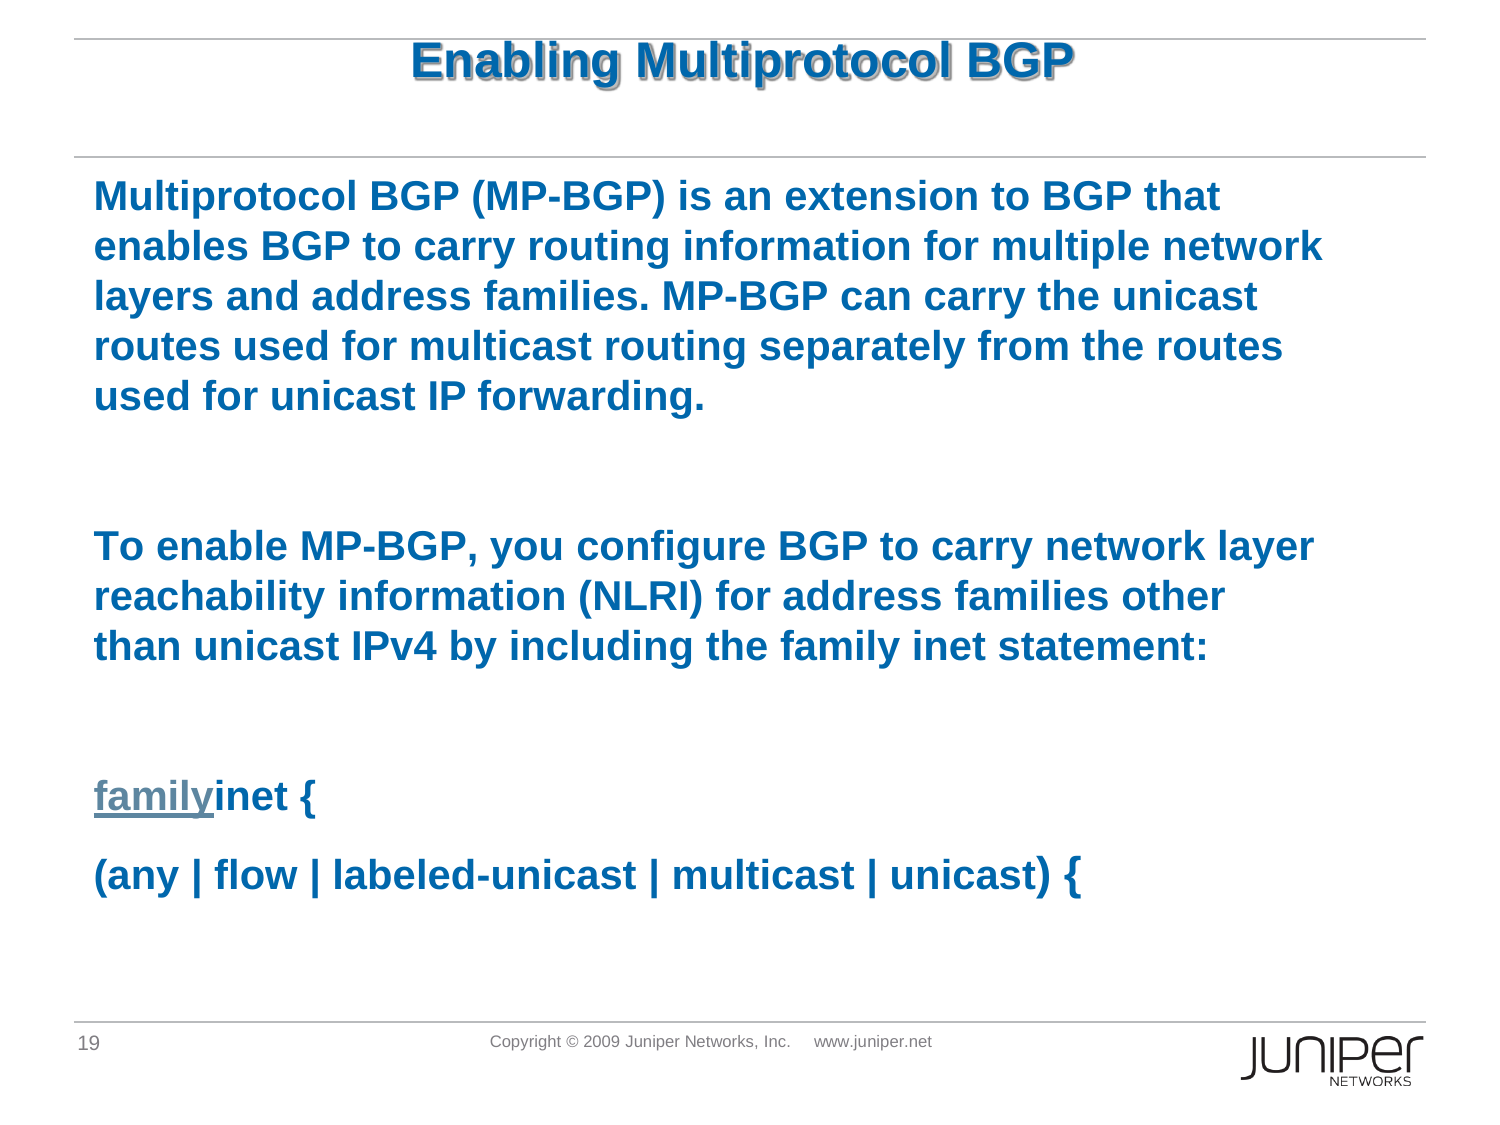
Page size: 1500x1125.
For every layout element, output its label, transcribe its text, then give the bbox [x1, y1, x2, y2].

text_box Multiprotocol BGP (MP-BGP) is an extension to BGP that enables BGP to carry routing information for multiple network layers and address families. MP-BGP can carry the unicast routes used for multicast routing separately from the routes used for unicast IP forwarding. To enable MP-BGP, you configure BGP to carry network layer reachability information (NLRI) for address families other than unicast IPv4 by including the family inet statement: family inet { (any | flow | labeled-unicast | multicast | unicast) { [91, 168, 1385, 901]
text_box Enabling Multiprotocol BGP [408, 27, 1076, 89]
text_box Copyright © 2009 Juniper Networks, Inc. www.juniper.net [488, 1031, 935, 1053]
text_box 10 [73, 1029, 105, 1056]
text_box [379, 12, 1108, 124]
